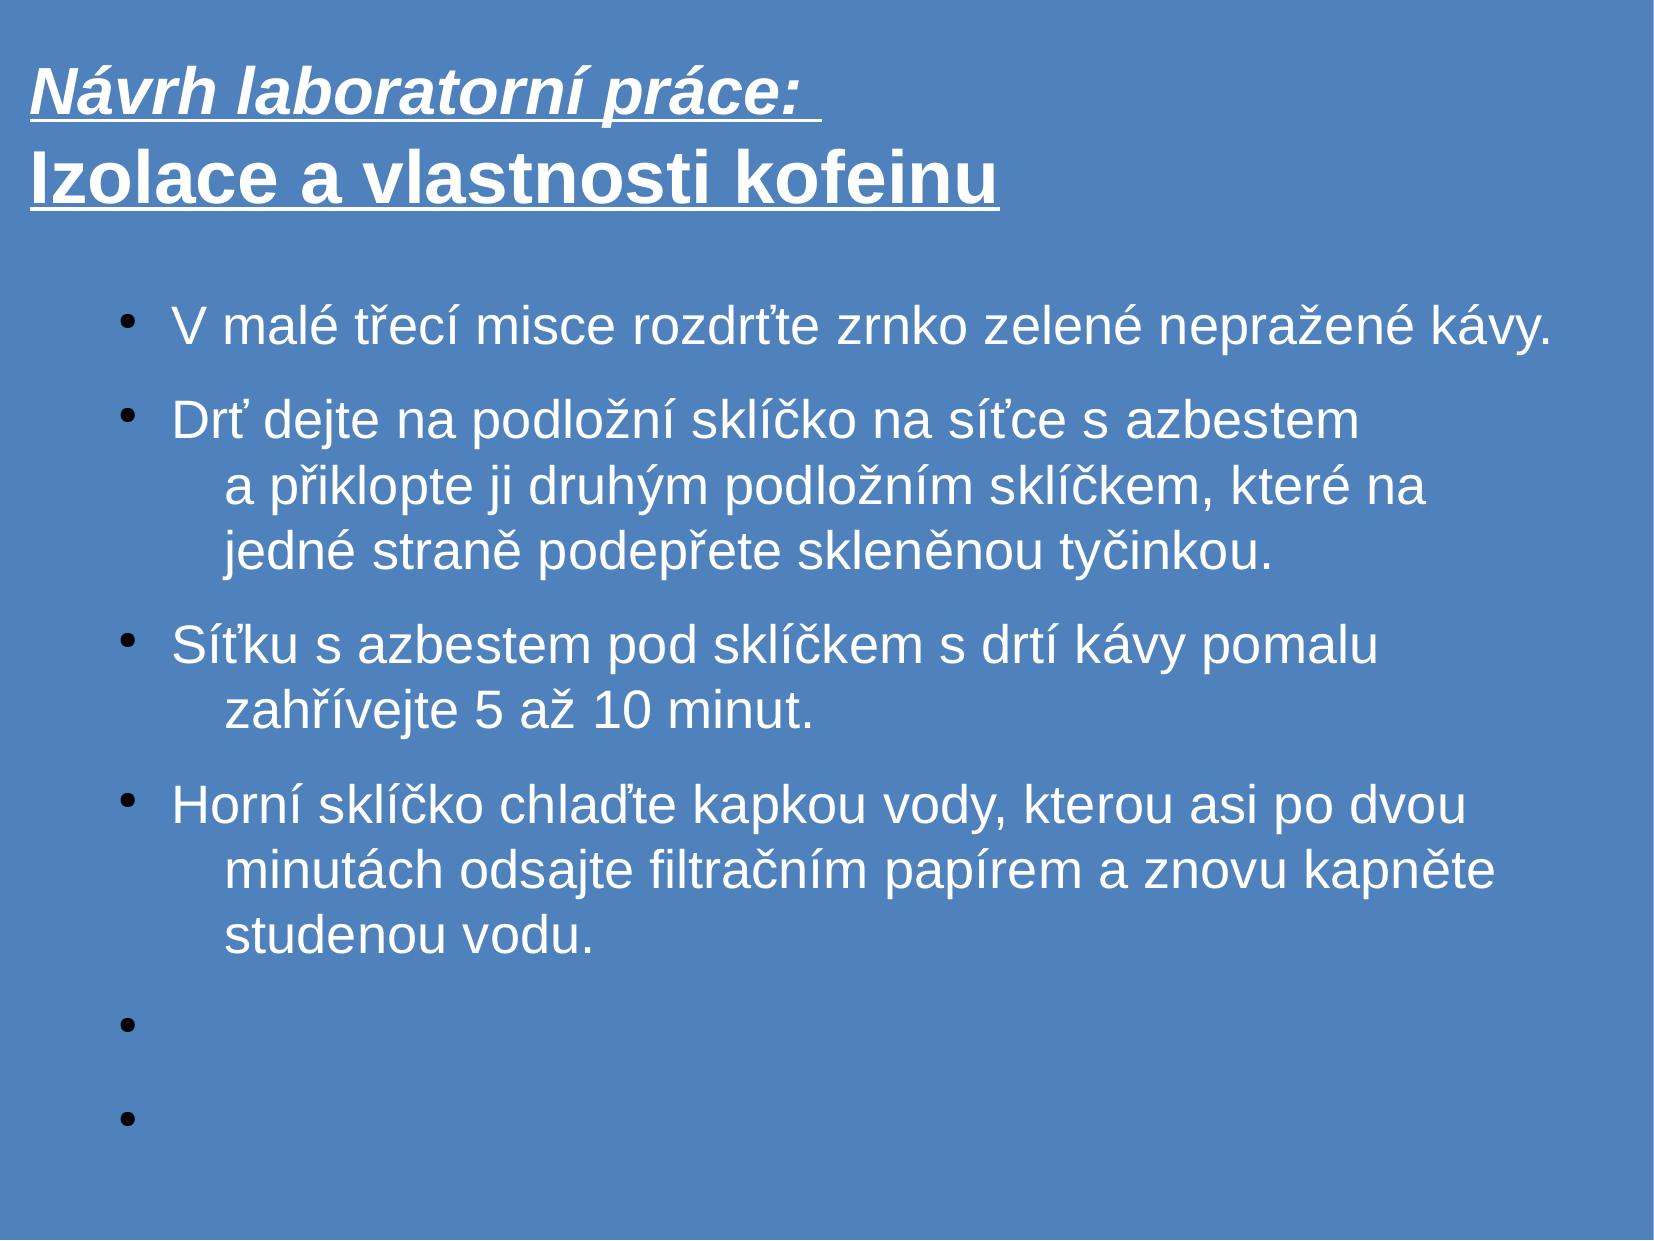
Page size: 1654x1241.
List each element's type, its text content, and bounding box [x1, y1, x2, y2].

title Návrh laboratorní práce: Izolace a vlastnosti kofeinu [29, 29, 1518, 237]
list V malé třecí misce rozdrťte zrnko zelené nepražené kávy. Drť dejte na podložní sklíčko na síťce s azbestem a přiklopte ji druhým podložním sklíčkem, které na jedné straně podepřete skleněnou tyčinkou. Síťku s azbestem pod sklíčkem s drtí kávy pomalu zahřívejte 5 až 10 minut. Horní sklíčko chlaďte kapkou vody, kterou asi po dvou minutách odsajte filtračním papírem a znovu kapněte studenou vodu. [82, 290, 1571, 1109]
